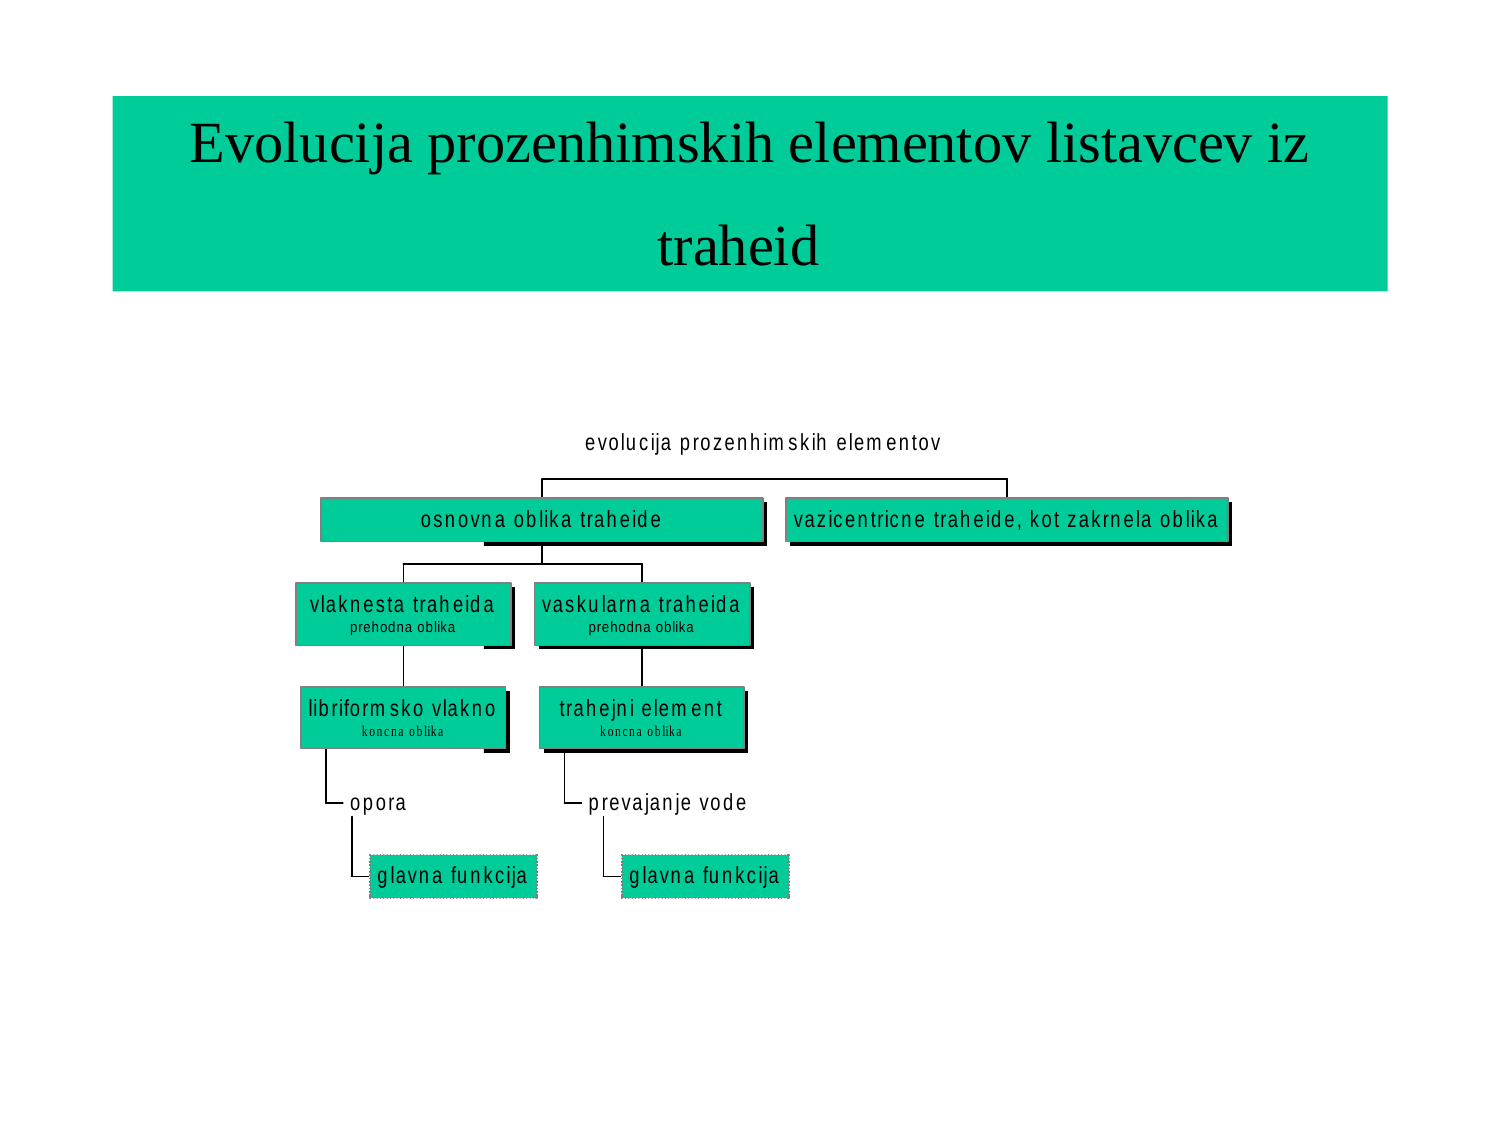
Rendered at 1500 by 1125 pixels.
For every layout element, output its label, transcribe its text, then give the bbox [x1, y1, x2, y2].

title Evolucija prozenhimskih elementov listavcev iz traheid [112, 96, 1388, 292]
chart [264, 423, 1235, 902]
